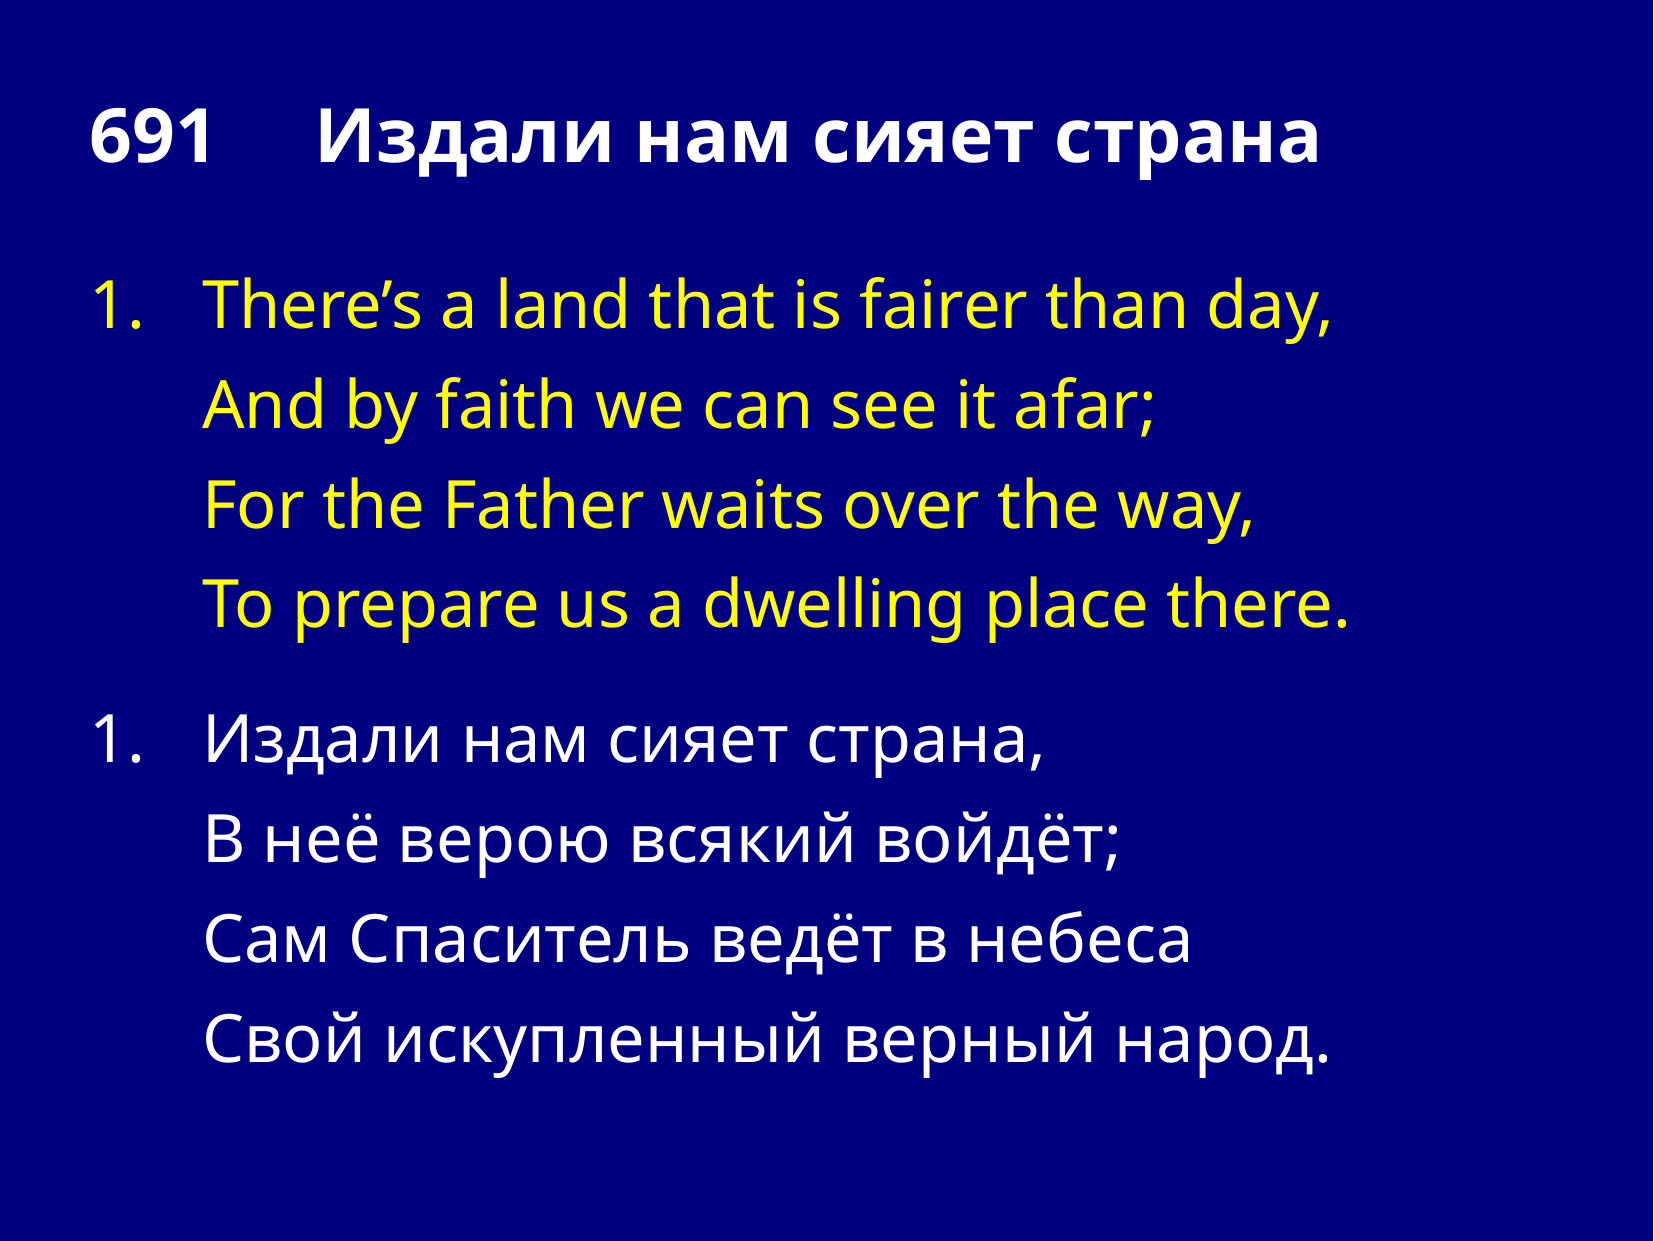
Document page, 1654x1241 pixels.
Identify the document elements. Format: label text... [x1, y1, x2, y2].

text_box 691 Издали нам сияет страна [75, 75, 1576, 188]
text_box 1. Издали нам сияет страна, В неё верою всякий войдёт; Сам Спаситель ведёт в небеса Свой искупленный верный народ. [75, 675, 1576, 1163]
text_box 1. There’s a land that is fairer than day, And by faith we can see it afar; For the Father waits over the way, To prepare us a dwelling place there. [75, 188, 1576, 638]
